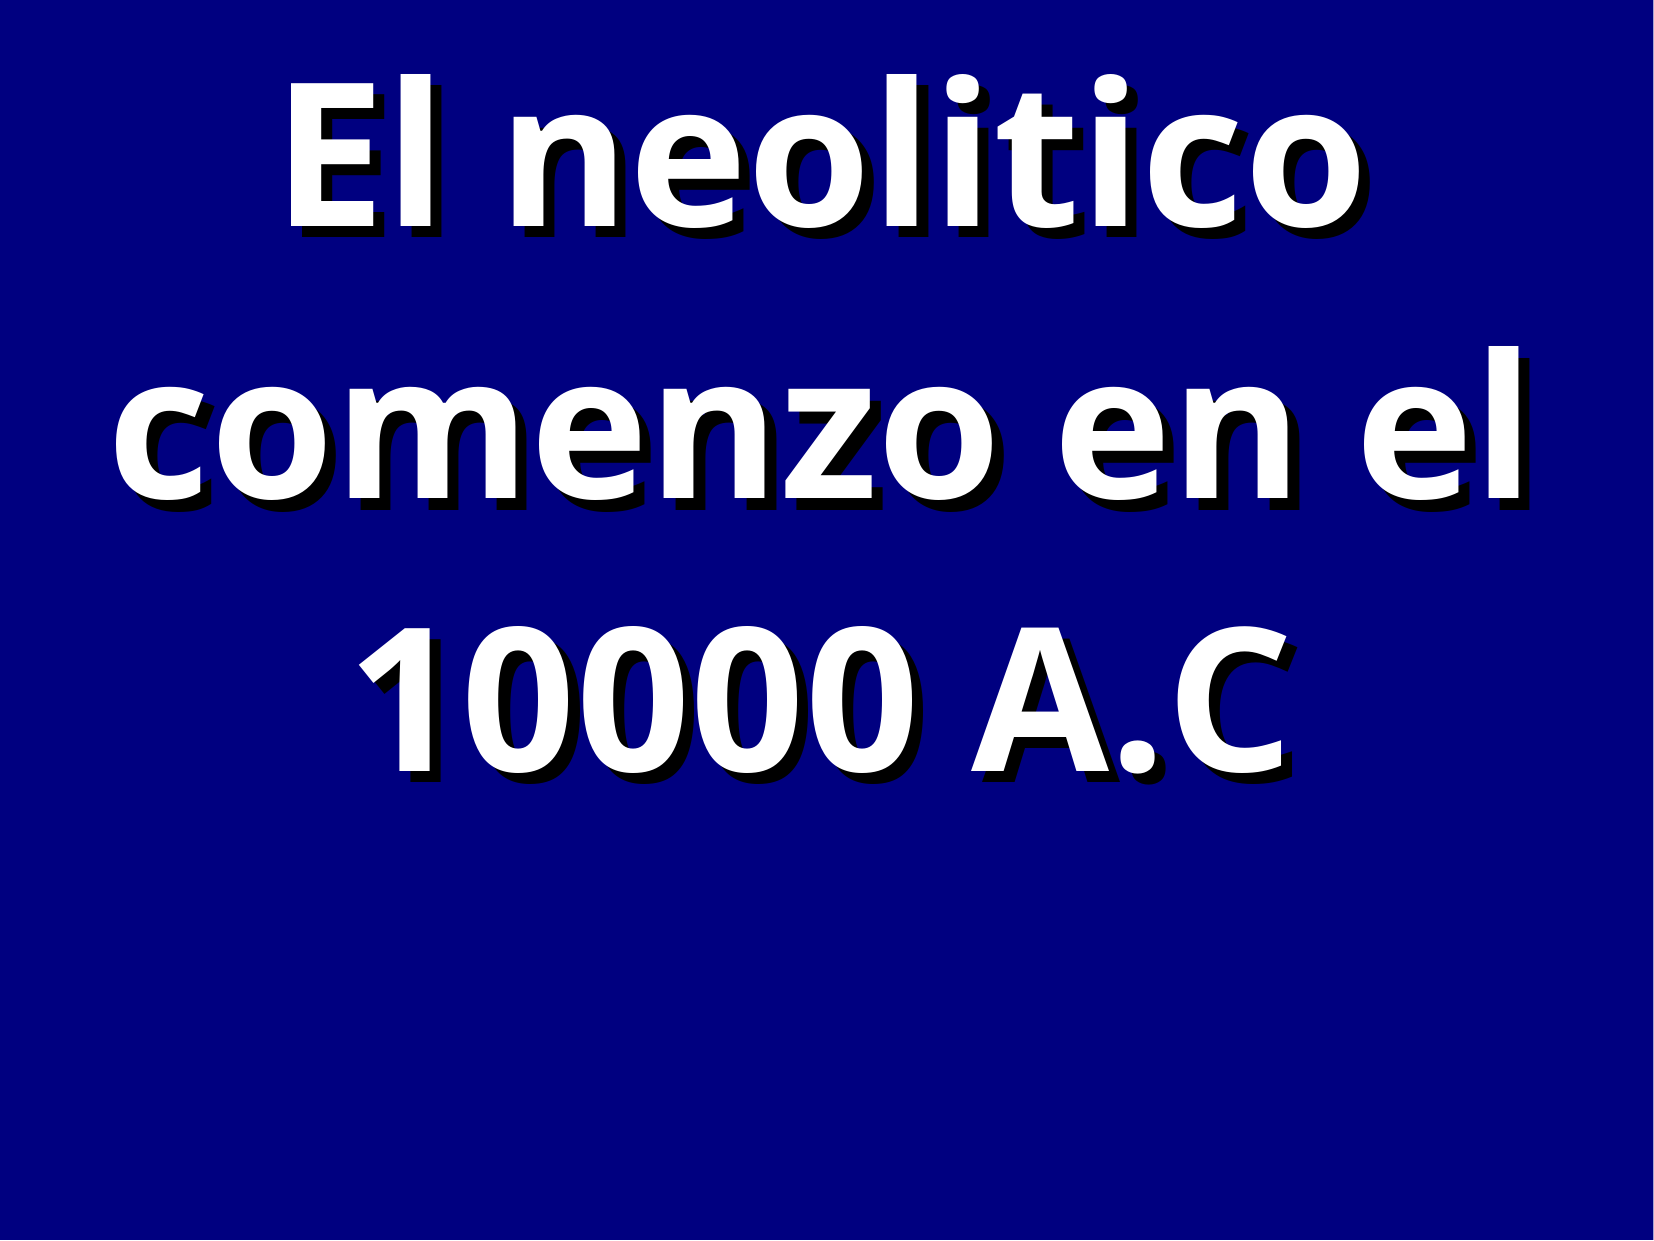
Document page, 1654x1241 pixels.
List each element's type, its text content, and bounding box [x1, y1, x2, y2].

title El neolitico comenzo en el 10000 A.C [76, 2, 1565, 840]
